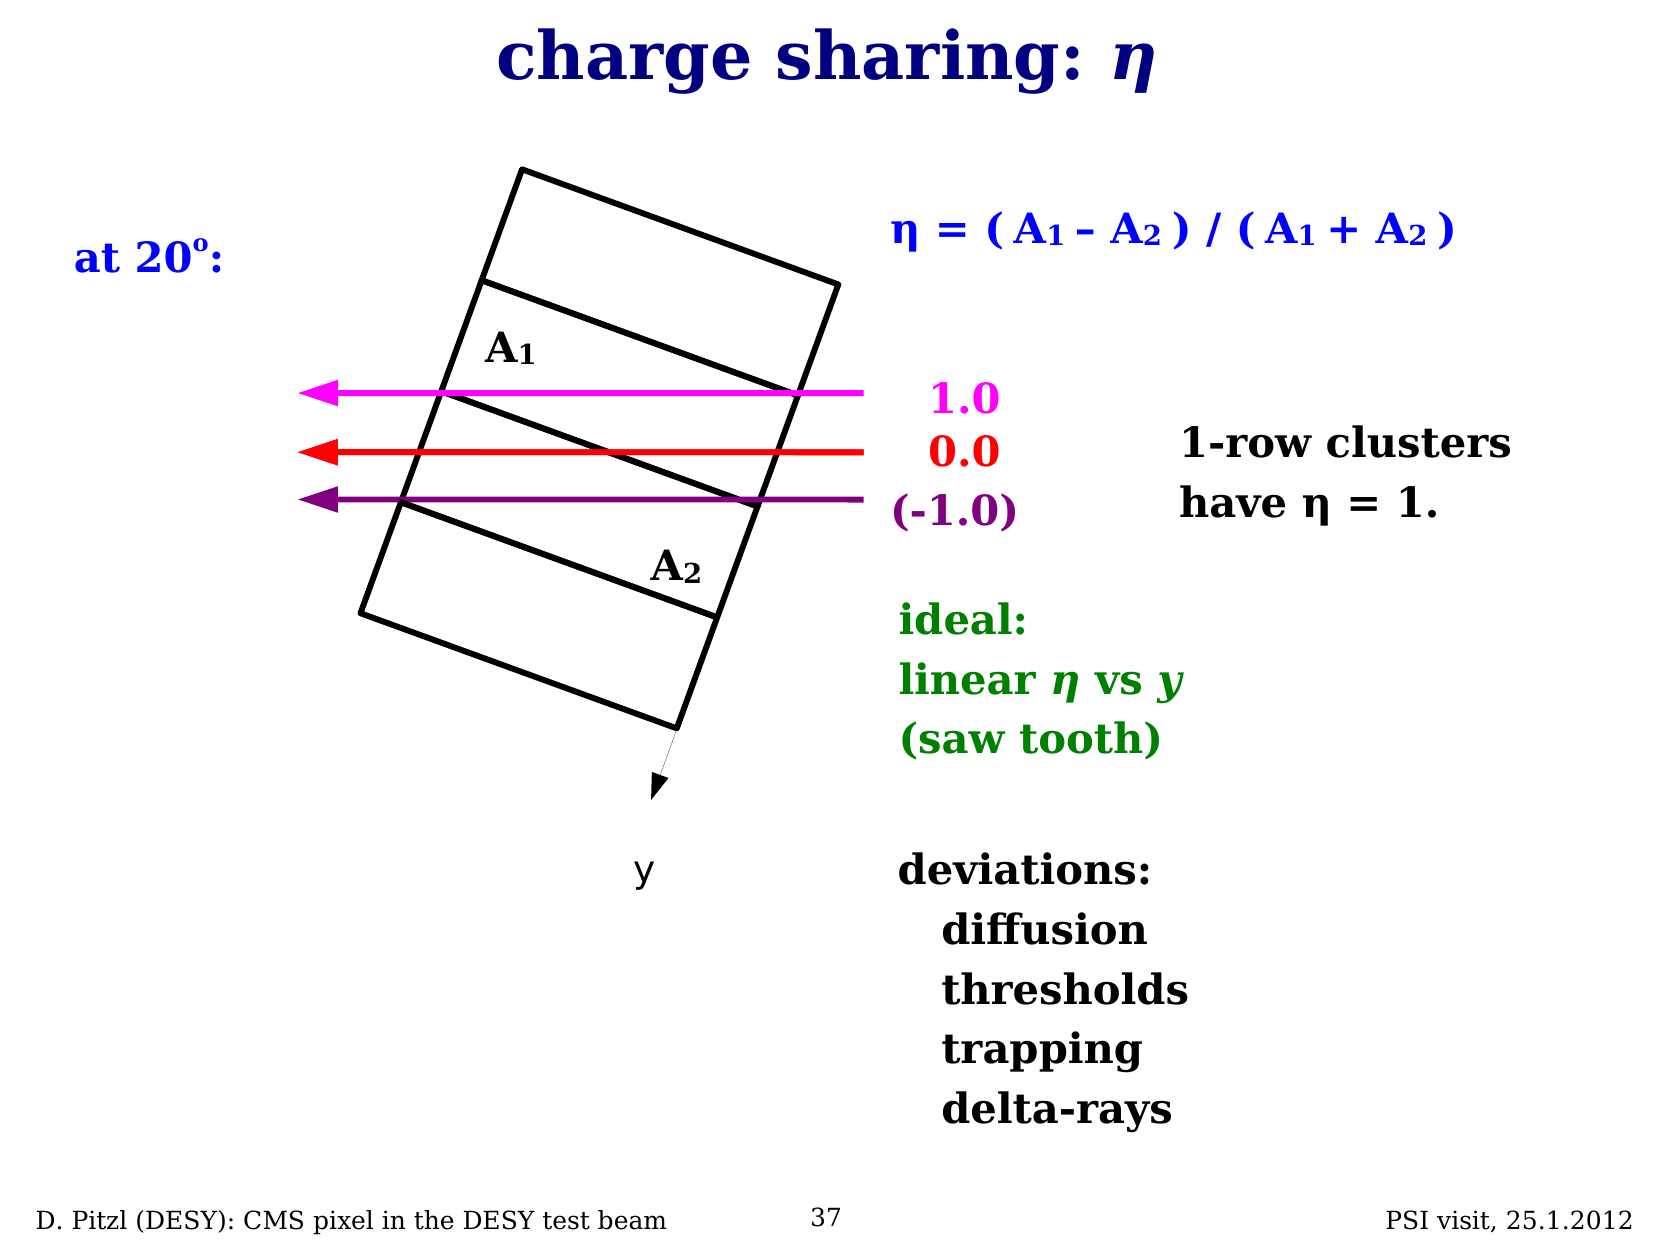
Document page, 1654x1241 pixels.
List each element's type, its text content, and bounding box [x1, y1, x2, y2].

text_box 1.0 [913, 363, 1001, 413]
text_box 0.0 [913, 416, 1001, 466]
text_box deviations: diffusion thresholds trapping delta-rays [897, 834, 1190, 1123]
text_box A1 [485, 312, 538, 373]
title charge sharing: η [0, 16, 1654, 96]
text_box ideal: linear η vs y (saw tooth) [898, 584, 1182, 754]
text_box η = ( A1 – A2 ) / ( A1 + A2 ) [890, 193, 1457, 253]
text_box at 20o: [73, 217, 225, 271]
text_box (-1.0) [889, 475, 1020, 525]
text_box y [633, 838, 656, 883]
text_box 1-row clusters have η = 1. [1179, 407, 1512, 517]
text_box A2 [650, 530, 703, 591]
